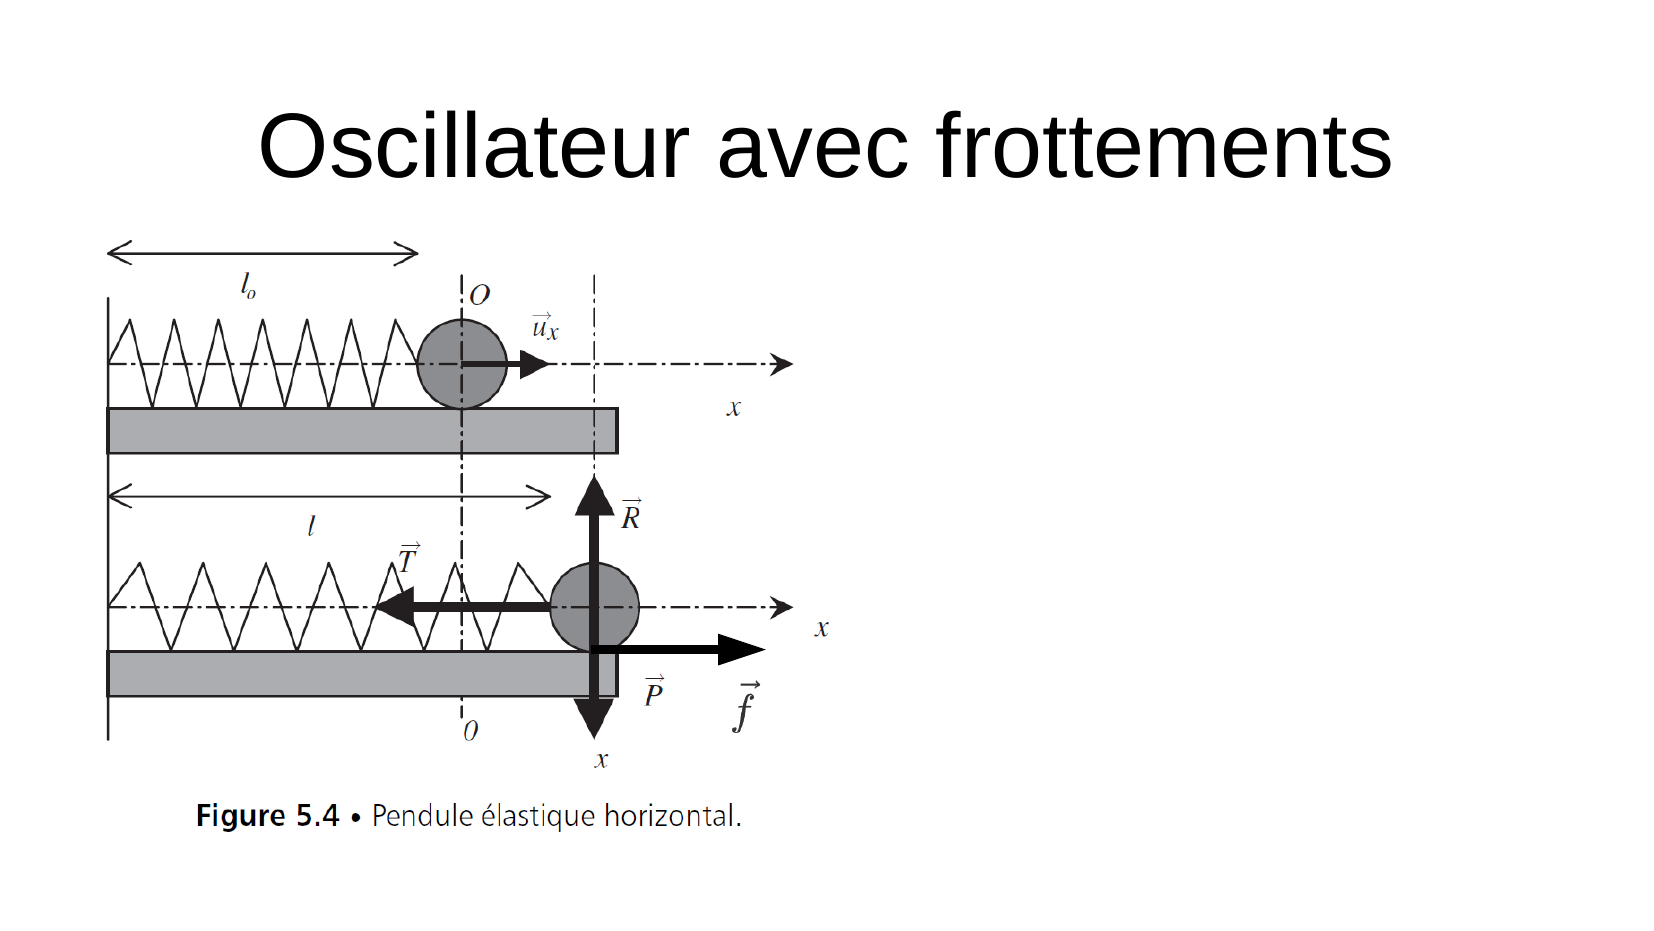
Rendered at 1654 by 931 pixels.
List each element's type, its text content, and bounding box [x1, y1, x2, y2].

title Oscillateur avec frottements [82, 42, 1571, 249]
picture [59, 212, 863, 862]
